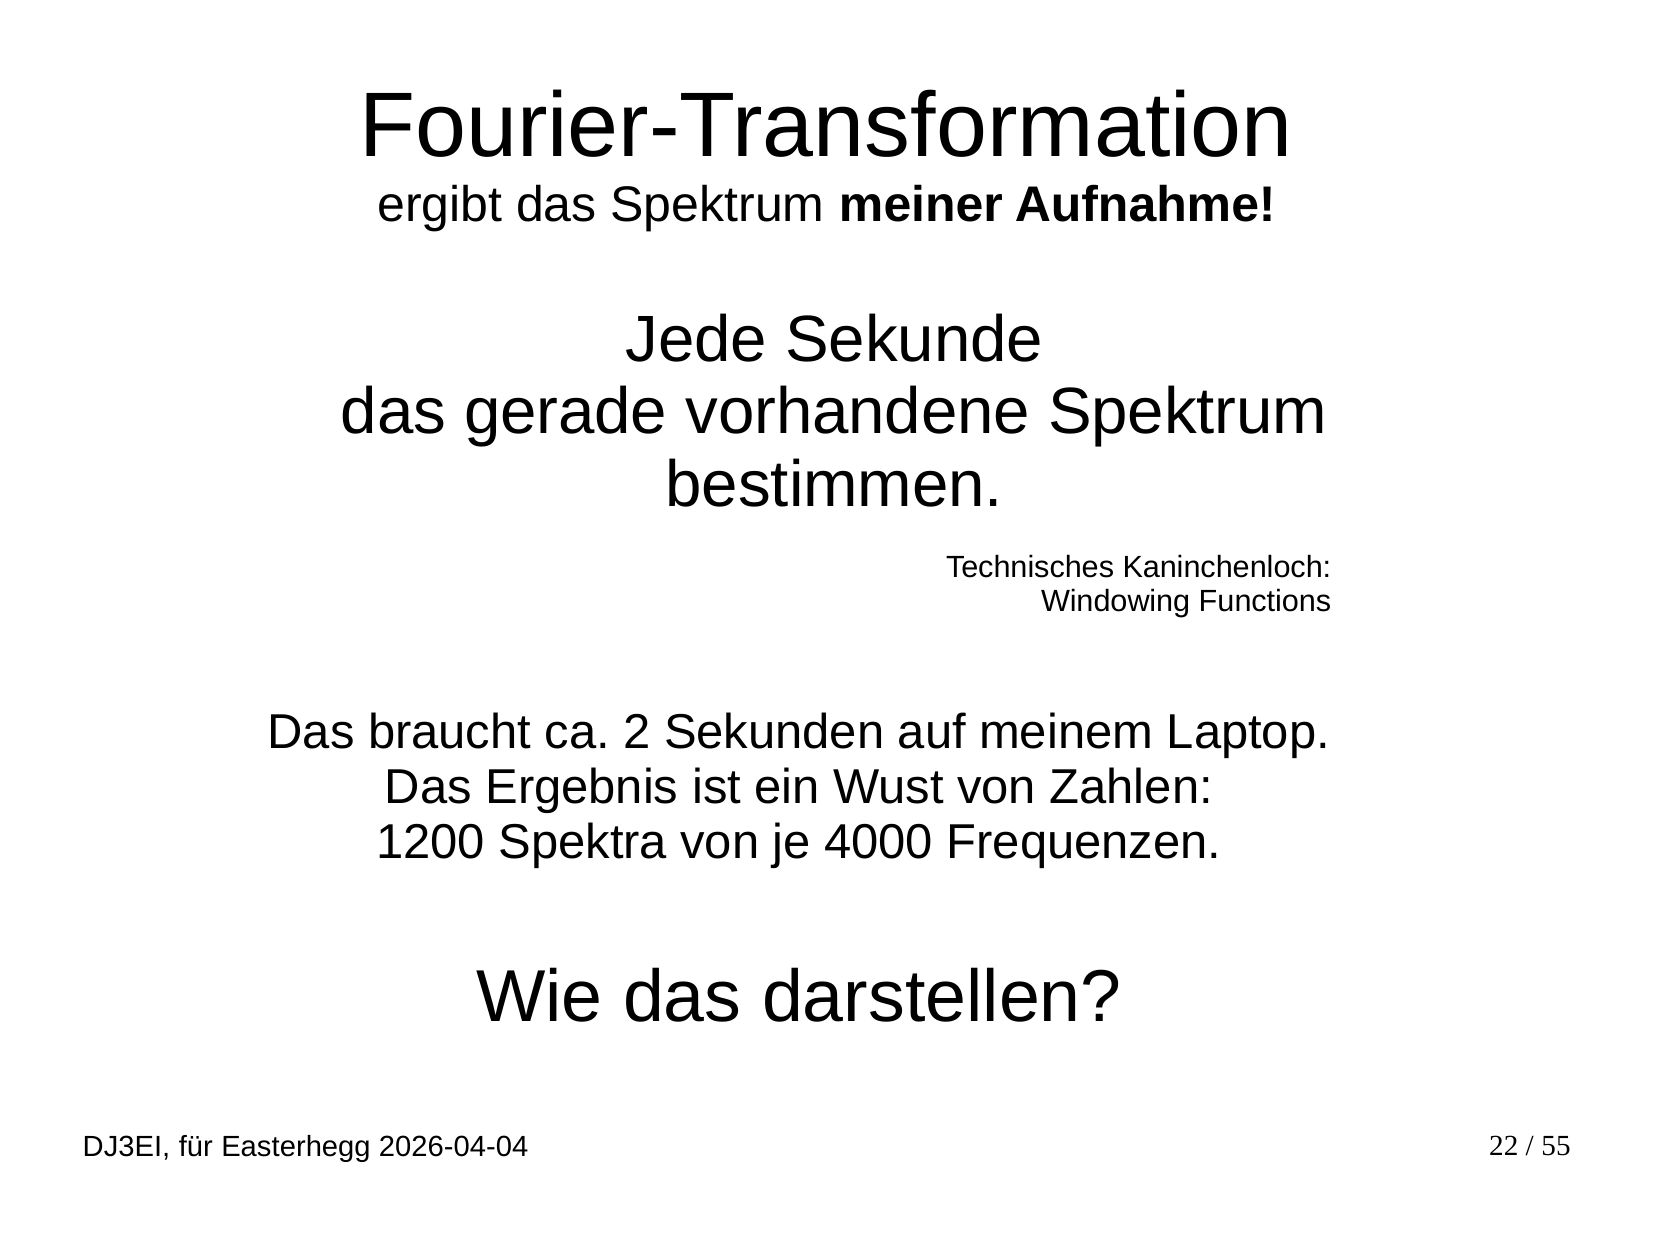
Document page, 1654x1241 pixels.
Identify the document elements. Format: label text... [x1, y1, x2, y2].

list Jede Sekunde das gerade vorhandene Spektrum bestimmen. Technisches Kaninchenloch: Windowing Functions Das braucht ca. 2 Sekunden auf meinem Laptop. Das Ergebnis ist ein Wust von Zahlen: 1200 Spektra von je 4000 Frequenzen. Wie das darstellen? [267, 302, 1393, 1038]
title Fourier-Transformation ergibt das Spektrum meiner Aufnahme! [82, 49, 1571, 257]
